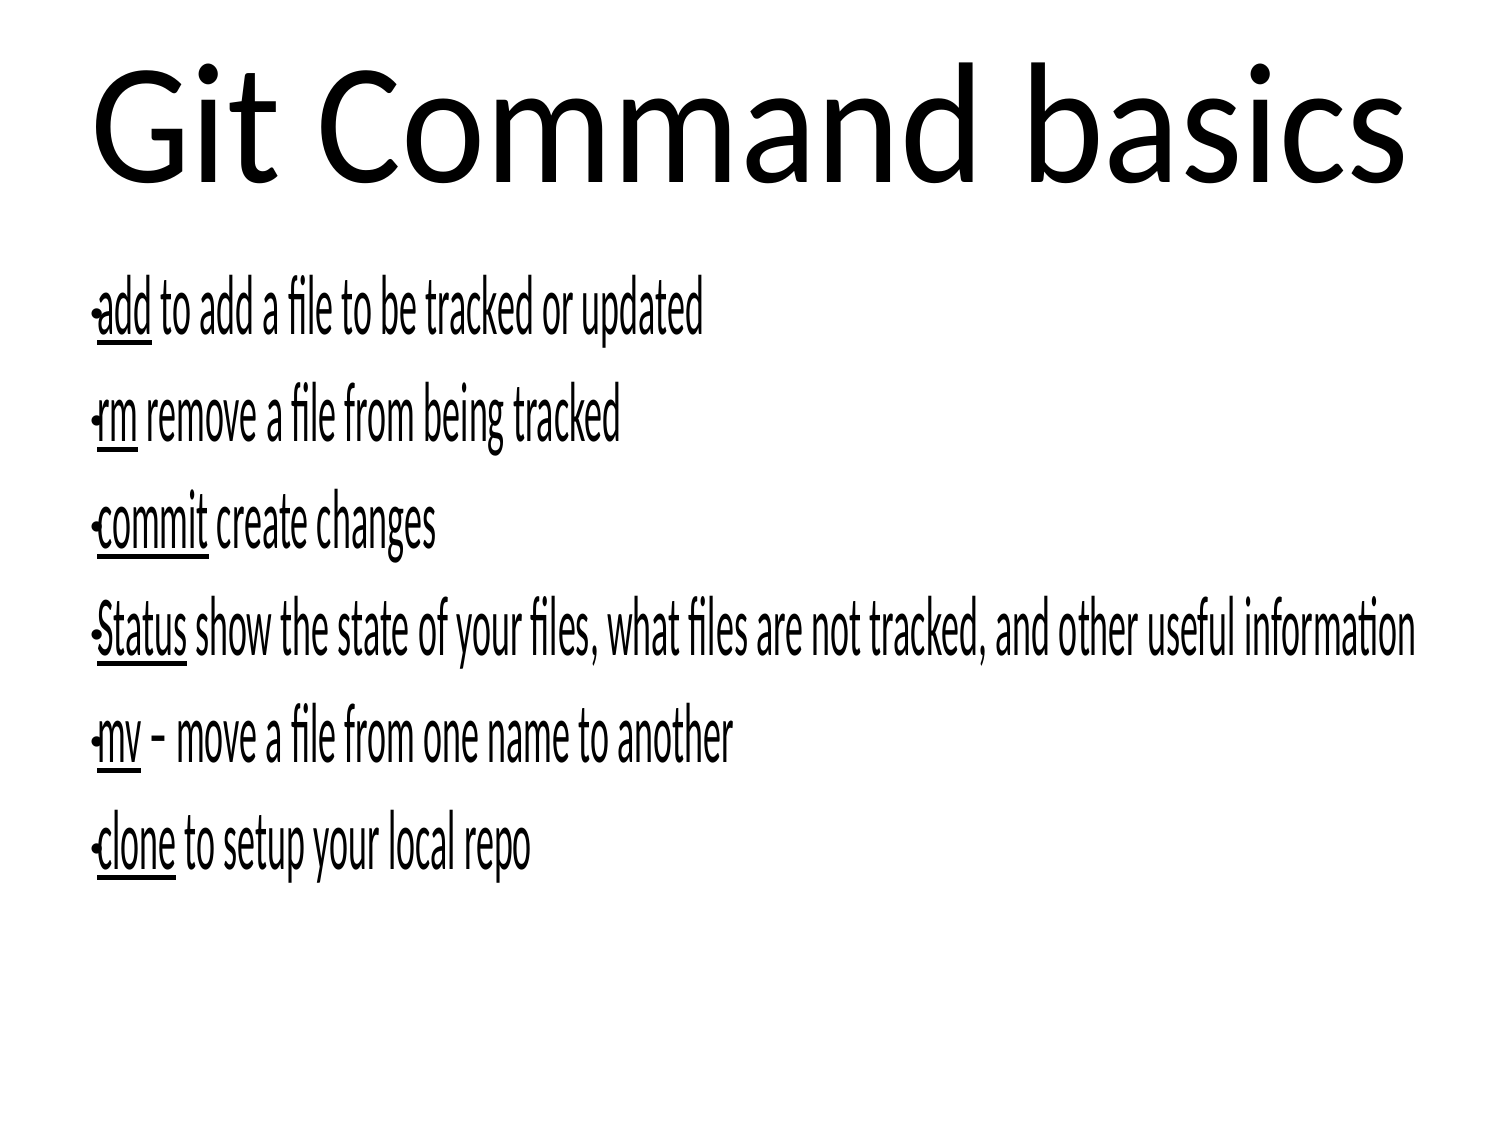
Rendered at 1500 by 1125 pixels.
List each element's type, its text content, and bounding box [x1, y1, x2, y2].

title Git Command basics [75, 45, 1426, 233]
list add to add a file to be tracked or updated rm remove a file from being tracked commit create changes Status show the state of your files, what files are not tracked, and other useful information mv – move a file from one name to another clone to setup your local repo [75, 262, 1426, 1005]
